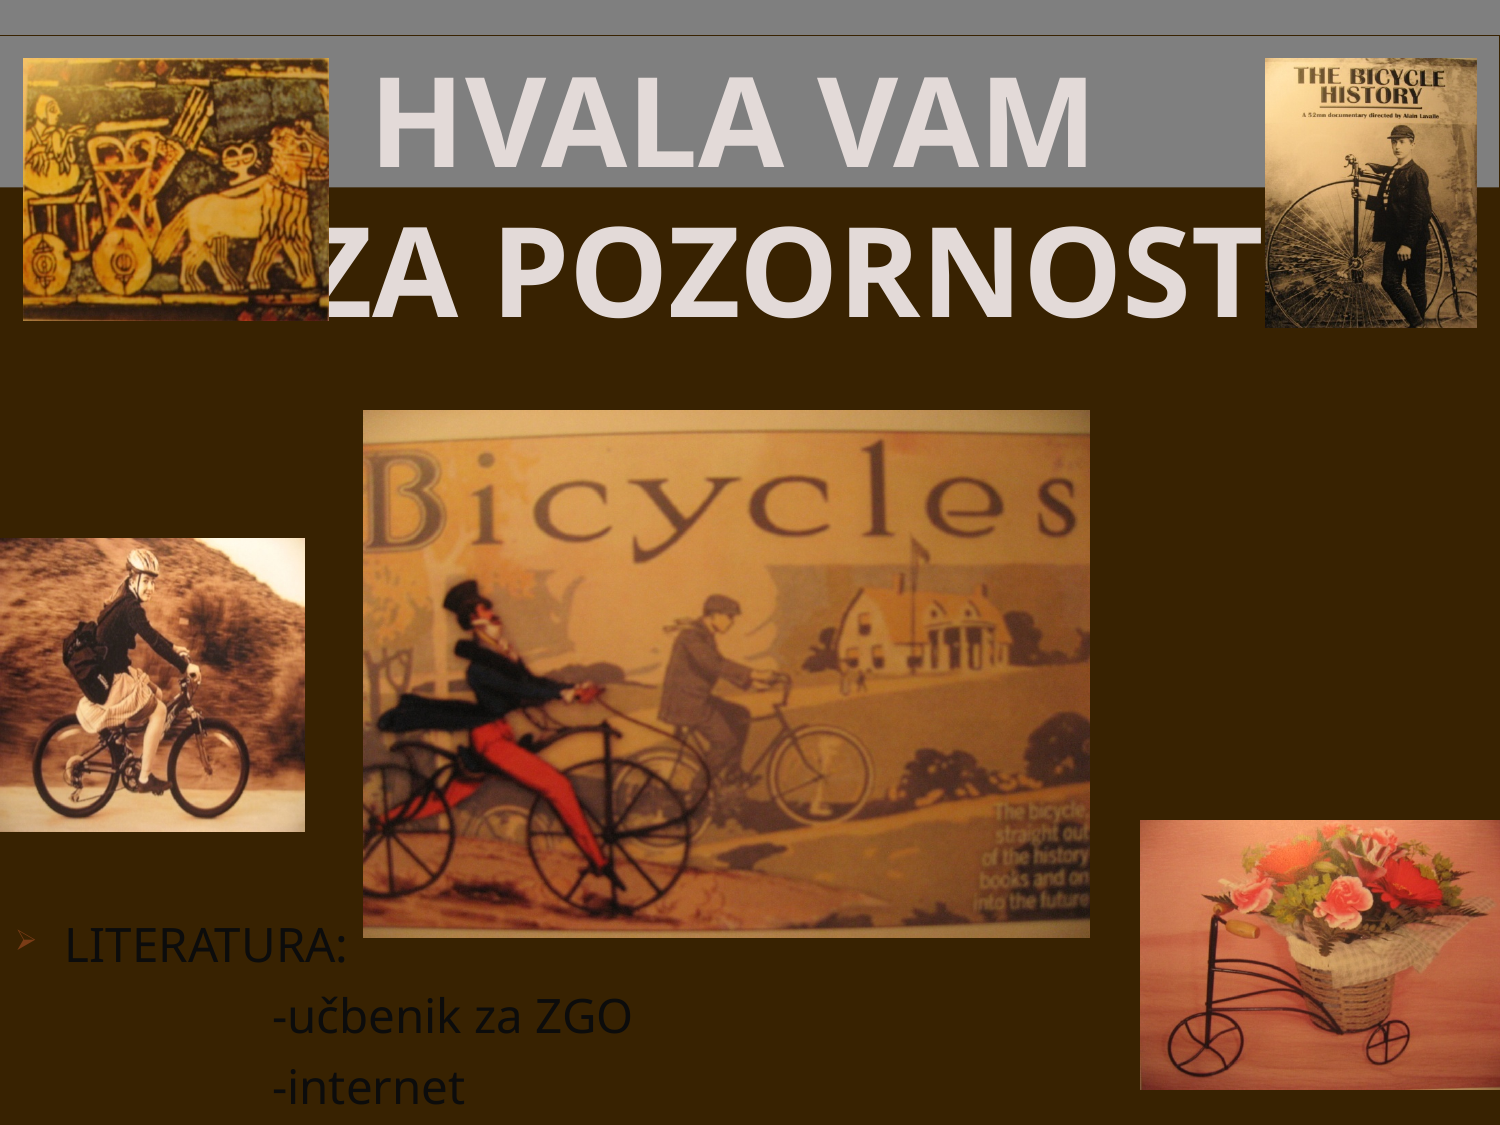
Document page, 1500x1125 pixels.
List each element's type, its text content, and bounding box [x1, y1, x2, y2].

picture [363, 410, 1090, 938]
picture [0, 538, 305, 832]
picture [1140, 820, 1500, 1090]
picture [23, 58, 329, 321]
list LITERATURA: -učbenik za ZGO -internet [0, 350, 1500, 1125]
picture [1265, 58, 1477, 329]
text_box HVALA VAM ZA POZORNOST [0, 35, 1500, 350]
